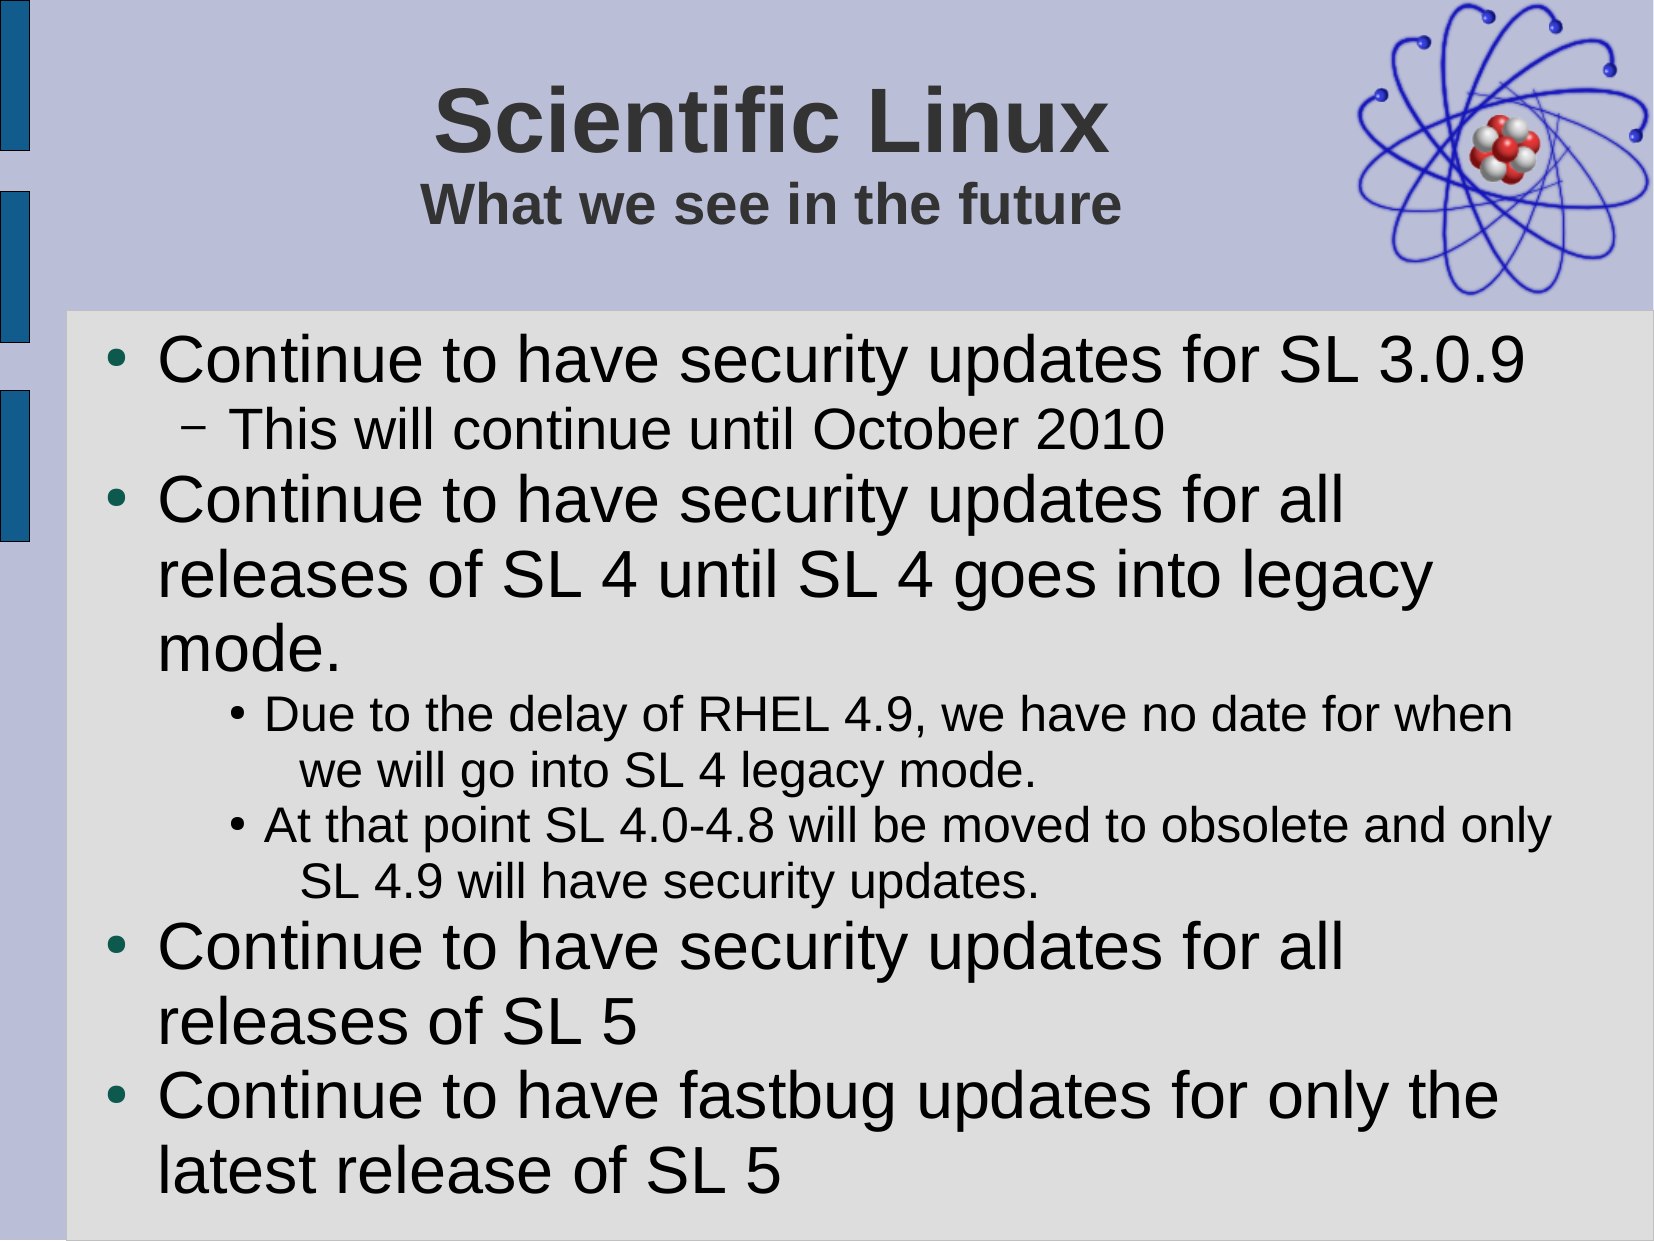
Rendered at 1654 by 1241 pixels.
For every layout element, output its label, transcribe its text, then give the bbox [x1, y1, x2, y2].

picture [1353, 0, 1654, 301]
title Scientific Linux What we see in the future [82, 49, 1353, 257]
list Continue to have security updates for SL 3.0.9 This will continue until October 2010 Continue to have security updates for all releases of SL 4 until SL 4 goes into legacy mode. Due to the delay of RHEL 4.9, we have no date for when we will go into SL 4 legacy mode. At that point SL 4.0-4.8 will be moved to obsolete and only SL 4.9 will have security updates. Continue to have security updates for all releases of SL 5 Continue to have fastbug updates for only the latest release of SL 5 [86, 321, 1576, 1209]
